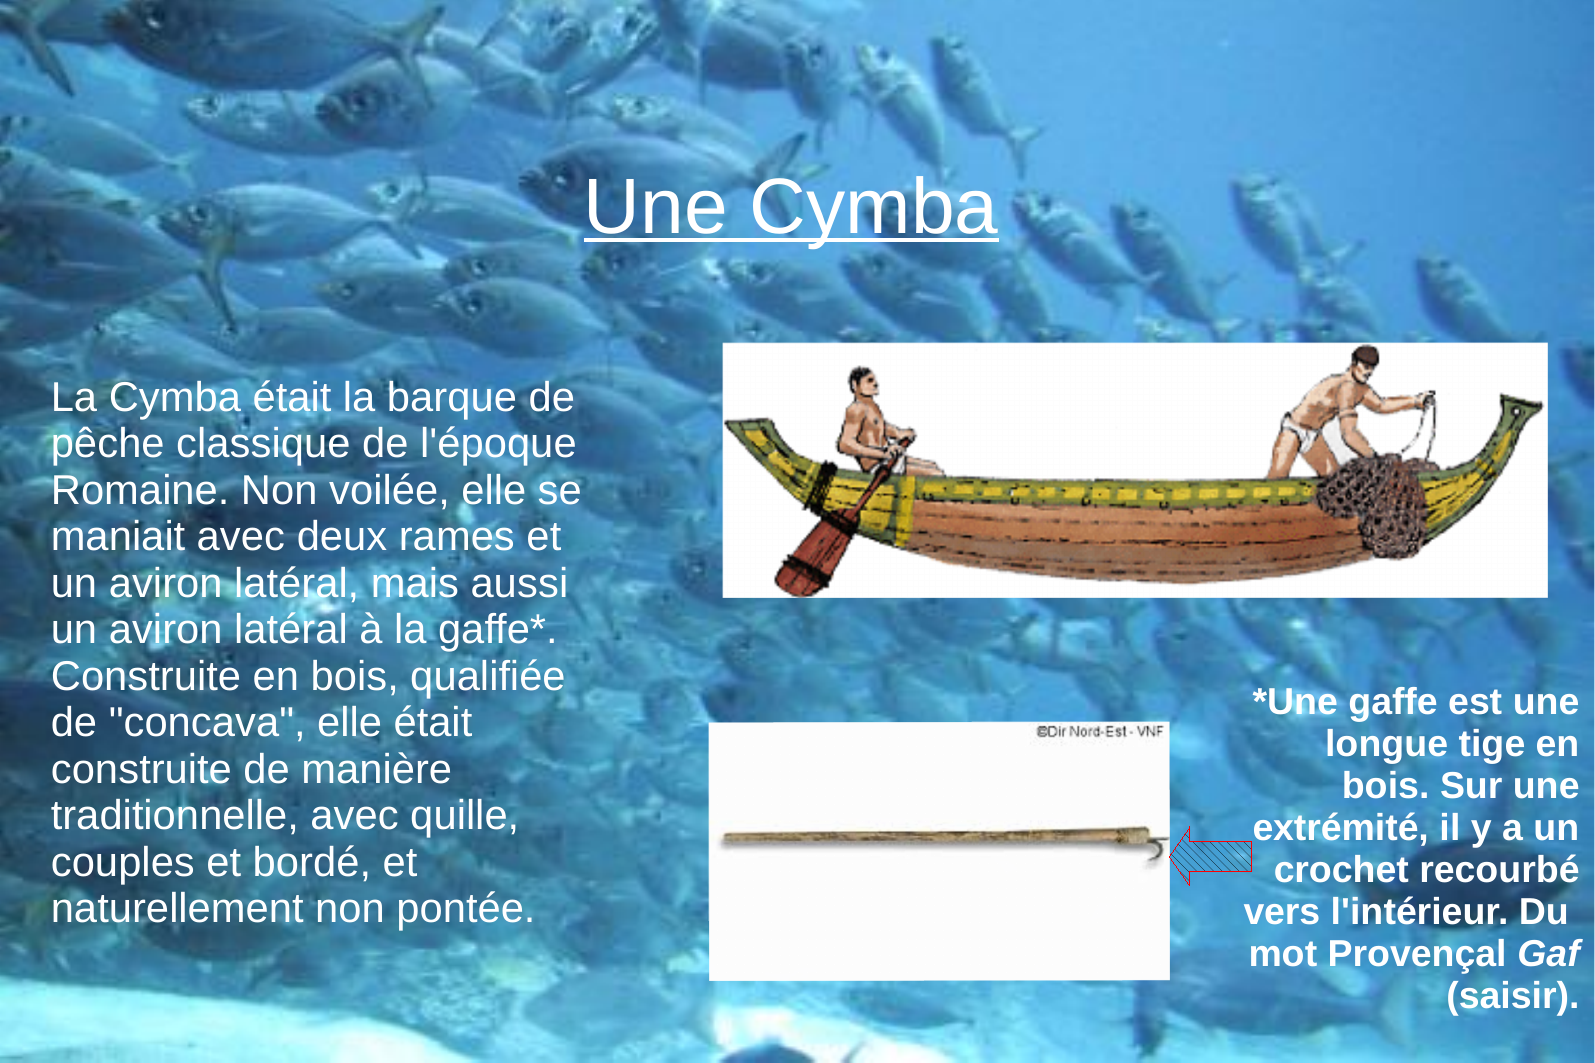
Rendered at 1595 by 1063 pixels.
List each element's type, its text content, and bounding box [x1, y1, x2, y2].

title Une Cymba [177, 106, 1406, 308]
picture [0, 0, 1595, 1063]
text_box *Une gaffe est une longue tige en bois. Sur une extrémité, il y a un crochet recourbé vers l'intérieur. Du mot Provençal Gaf (saisir). [1216, 673, 1595, 1063]
text_box [1169, 826, 1252, 886]
text_box La Cymba était la barque de pêche classique de l'époque Romaine. Non voilée, elle se maniait avec deux rames et un aviron latéral, mais aussi un aviron latéral à la gaffe*. Construite en bois, qualifiée de "concava", elle était construite de manière traditionnelle, avec quille, couples et bordé, et naturellement non pontée. [36, 366, 615, 1063]
